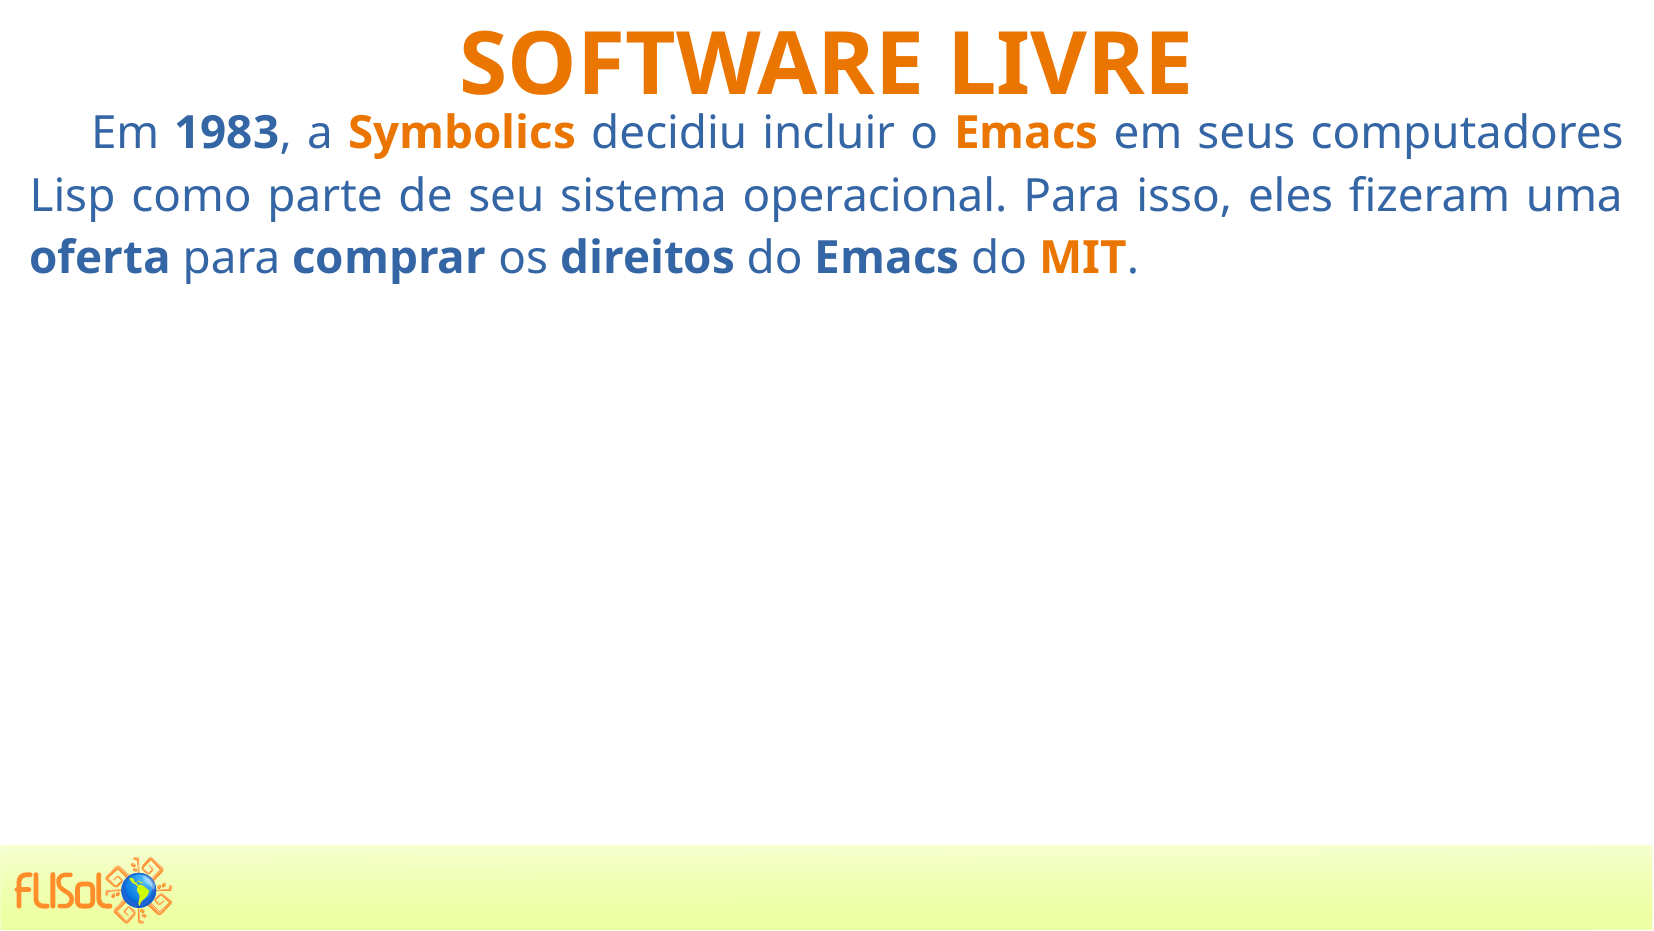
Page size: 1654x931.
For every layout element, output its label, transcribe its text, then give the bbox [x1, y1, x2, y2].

text_box SOFTWARE LIVRE [29, 11, 1625, 110]
text_box Em 1983, a Symbolics decidiu incluir o Emacs em seus computadores Lisp como parte de seu sistema operacional. Para isso, eles fizeram uma oferta para comprar os direitos do Emacs do MIT. [29, 115, 1625, 271]
text_box [0, 844, 1654, 931]
